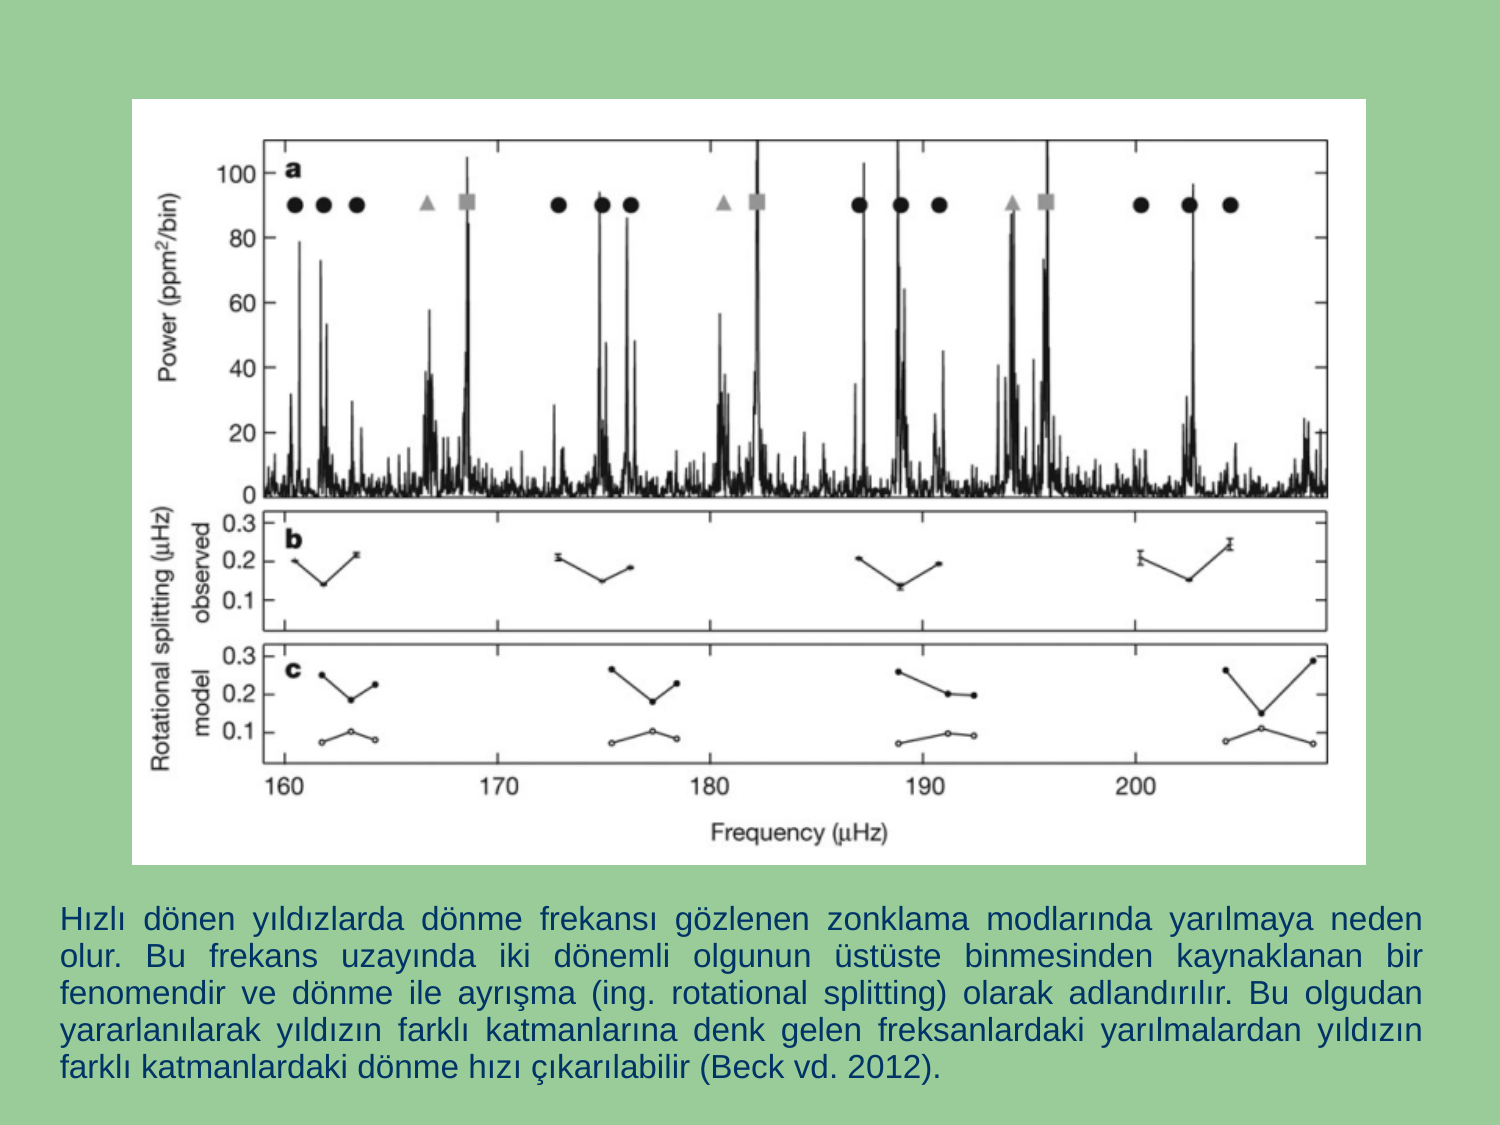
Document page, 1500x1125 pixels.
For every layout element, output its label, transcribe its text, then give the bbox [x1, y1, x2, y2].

picture [132, 99, 1366, 865]
text_box Hızlı dönen yıldızlarda dönme frekansı gözlenen zonklama modlarında yarılmaya neden olur. Bu frekans uzayında iki dönemli olgunun üstüste binmesinden kaynaklanan bir fenomendir ve dönme ile ayrışma (ing. rotational splitting) olarak adlandırılır. Bu olgudan yararlanılarak yıldızın farklı katmanlarına denk gelen freksanlardaki yarılmalardan yıldızın farklı katmanlardaki dönme hızı çıkarılabilir (Beck vd. 2012). [45, 892, 1441, 1111]
